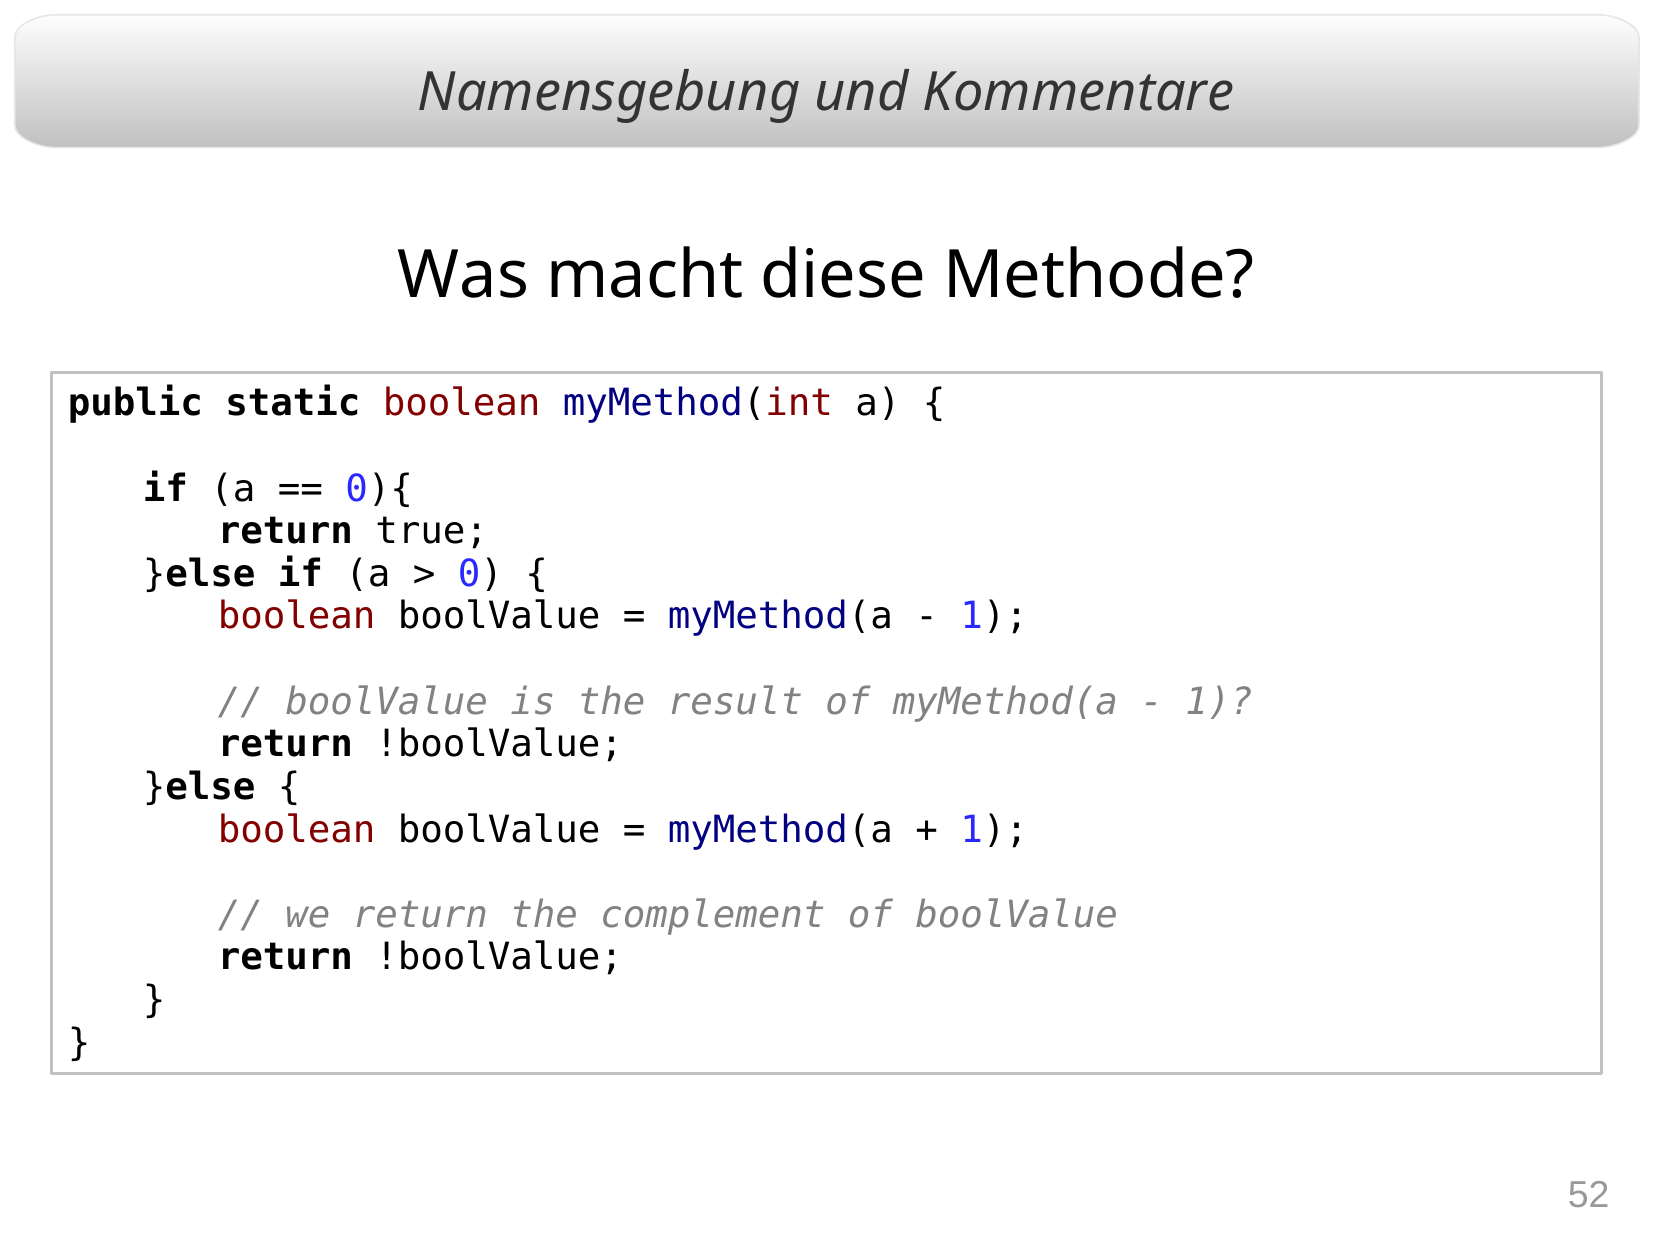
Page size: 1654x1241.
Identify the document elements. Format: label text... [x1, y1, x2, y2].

subtitle Was macht diese Methode? [29, 184, 1624, 358]
title Namensgebung und Kommentare [29, 36, 1624, 141]
text_box public static boolean myMethod(int a) { if (a == 0){ return true; }else if (a > 0) { boolean boolValue = myMethod(a - 1); // boolValue is the result of myMethod(a - 1)? return !boolValue; }else { boolean boolValue = myMethod(a + 1); // we return the complement of boolValue return !boolValue; } } [51, 372, 1602, 1074]
